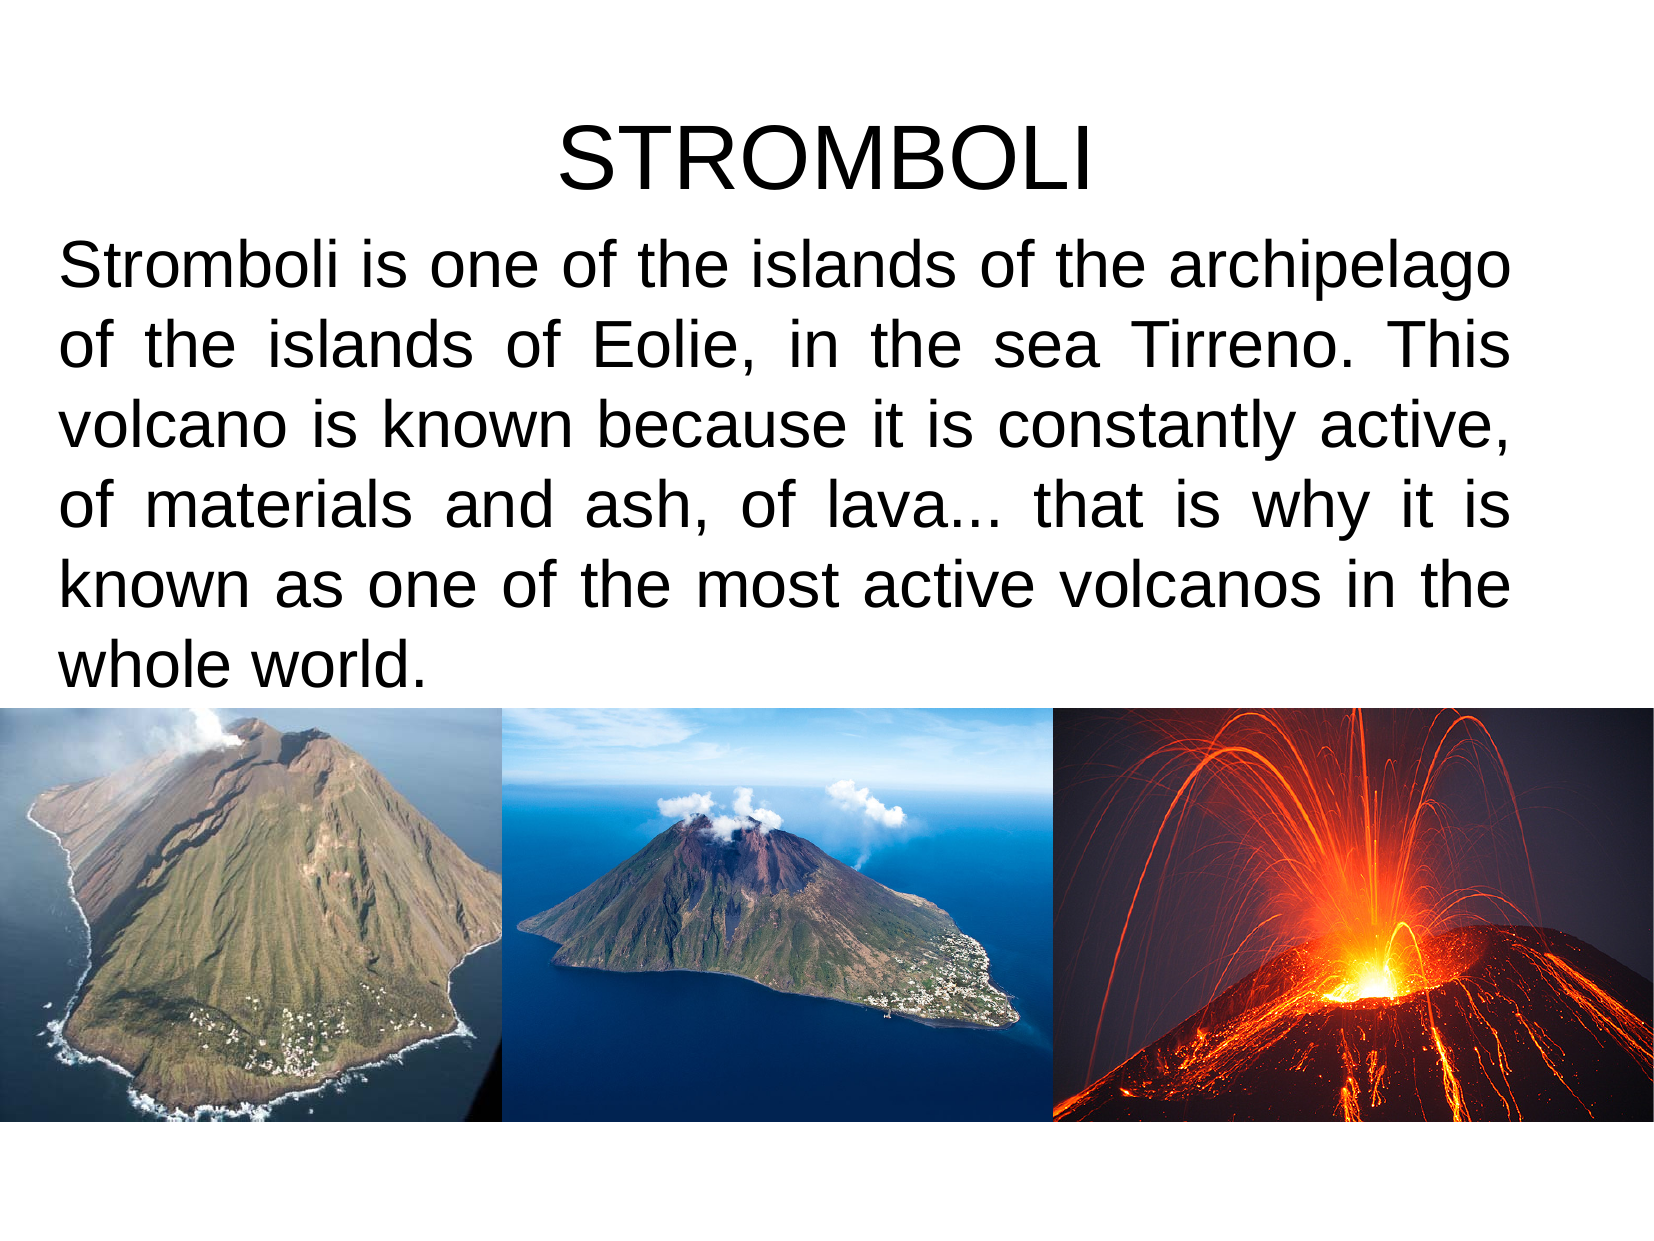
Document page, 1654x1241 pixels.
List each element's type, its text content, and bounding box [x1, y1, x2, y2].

picture [0, 708, 1654, 1123]
subtitle Stromboli is one of the islands of the archipelago of the islands of Eolie, in the sea Tirreno. This volcano is known because it is constantly active, of materials and ash, of lava... that is why it is known as one of the most active volcanos in the whole world. [59, 59, 1548, 708]
title STROMBOLI [82, 56, 1571, 250]
